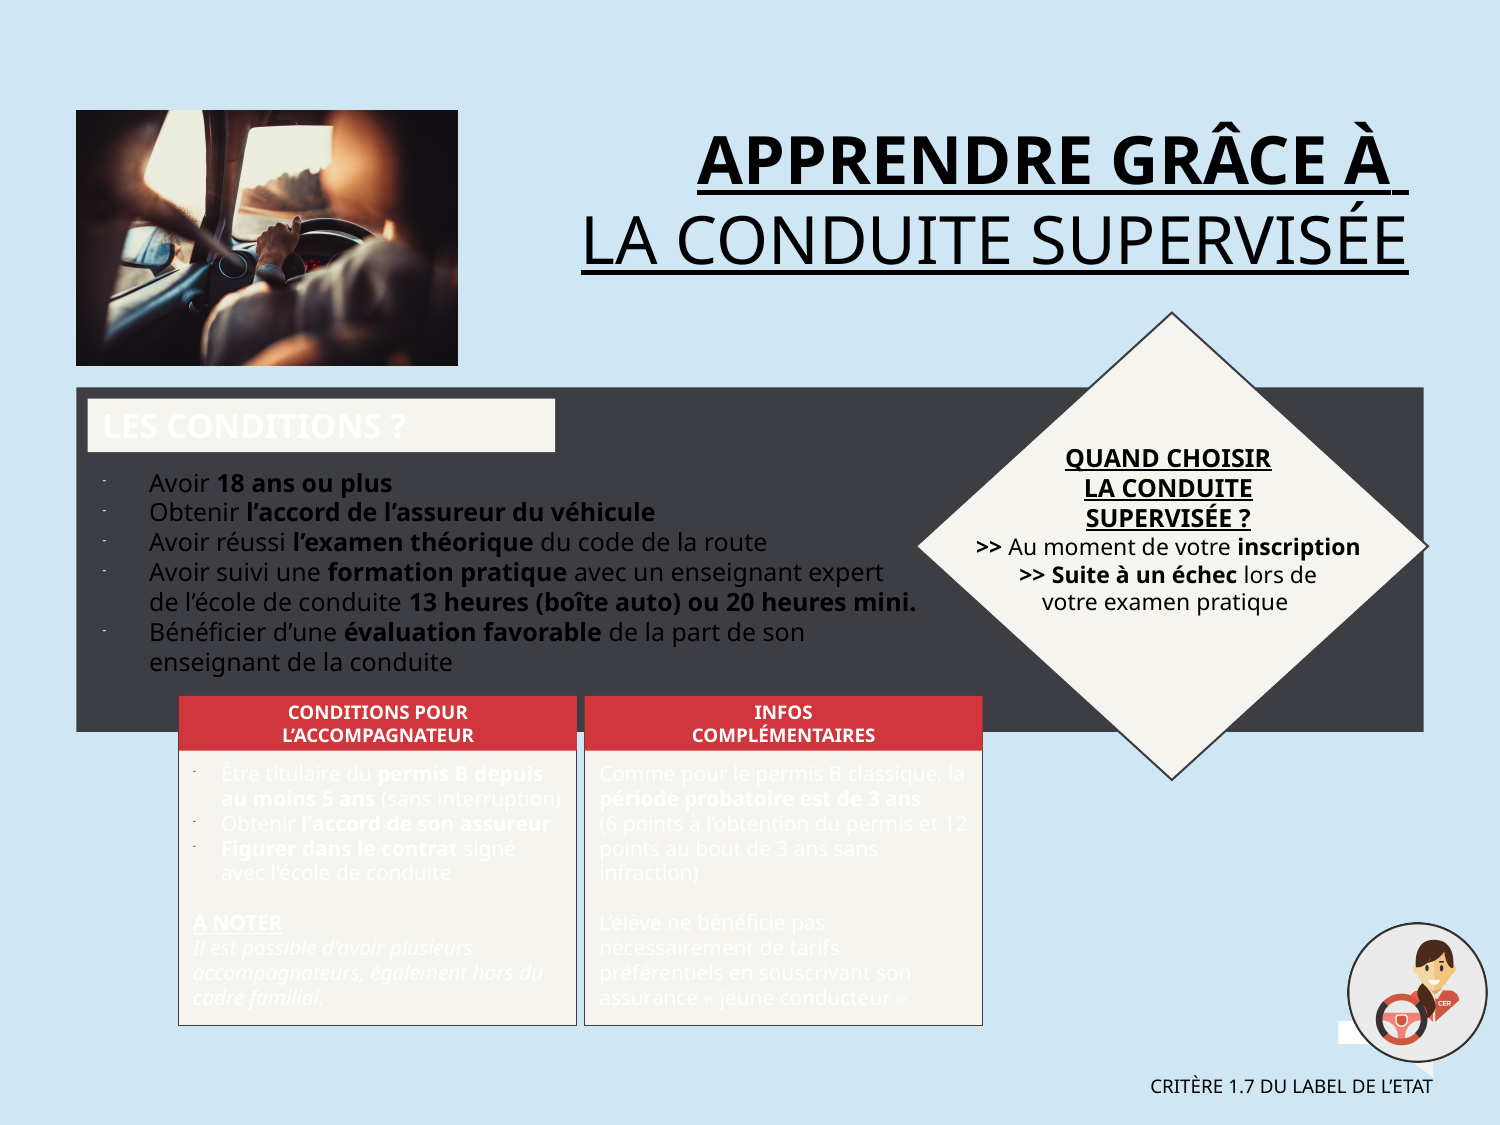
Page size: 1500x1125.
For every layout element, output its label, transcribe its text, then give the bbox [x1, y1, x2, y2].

text_box APPRENDRE GRÂCE À LA CONDUITE SUPERVISÉE [458, 110, 1424, 286]
picture [76, 110, 458, 366]
text_box INFOS COMPLÉMENTAIRES [584, 695, 983, 751]
text_box CONDITIONS POUR L’ACCOMPAGNATEUR [178, 695, 577, 751]
text_box Avoir 18 ans ou plus Obtenir l’accord de l’assureur du véhicule Avoir réussi l’examen théorique du code de la route Avoir suivi une formation pratique avec un enseignant expert de l’école de conduite 13 heures (boîte auto) ou 20 heures mini. Bénéficier d’une évaluation favorable de la part de son enseignant de la conduite [87, 459, 963, 685]
text_box CRITÈRE 1.7 DU LABEL DE L’ETAT [1135, 1067, 1483, 1106]
text_box QUAND CHOISIR LA CONDUITE SUPERVISÉE ? [988, 435, 1349, 525]
text_box Comme pour le permis B classique, la période probatoire est de 3 ans (6 points à l’obtention du permis et 12 points au bout de 3 ans sans infraction) L’élève ne bénéficie pas nécessairement de tarifs préférentiels en souscrivant son assurance « jeune conducteur » [584, 751, 983, 1026]
text_box [1413, 1063, 1434, 1067]
text_box [1338, 1020, 1347, 1045]
picture [1347, 922, 1488, 1063]
text_box [76, 312, 1429, 780]
text_box LES CONDITIONS ? [87, 398, 556, 453]
text_box Être titulaire du permis B depuis au moins 5 ans (sans interruption) Obtenir l'accord de son assureur Figurer dans le contrat signé avec l'école de conduite A NOTER Il est possible d'avoir plusieurs accompagnateurs, également hors du cadre familial. [178, 751, 577, 1026]
text_box >> Au moment de votre inscription >> Suite à un échec lors de votre examen pratique [949, 525, 1388, 623]
